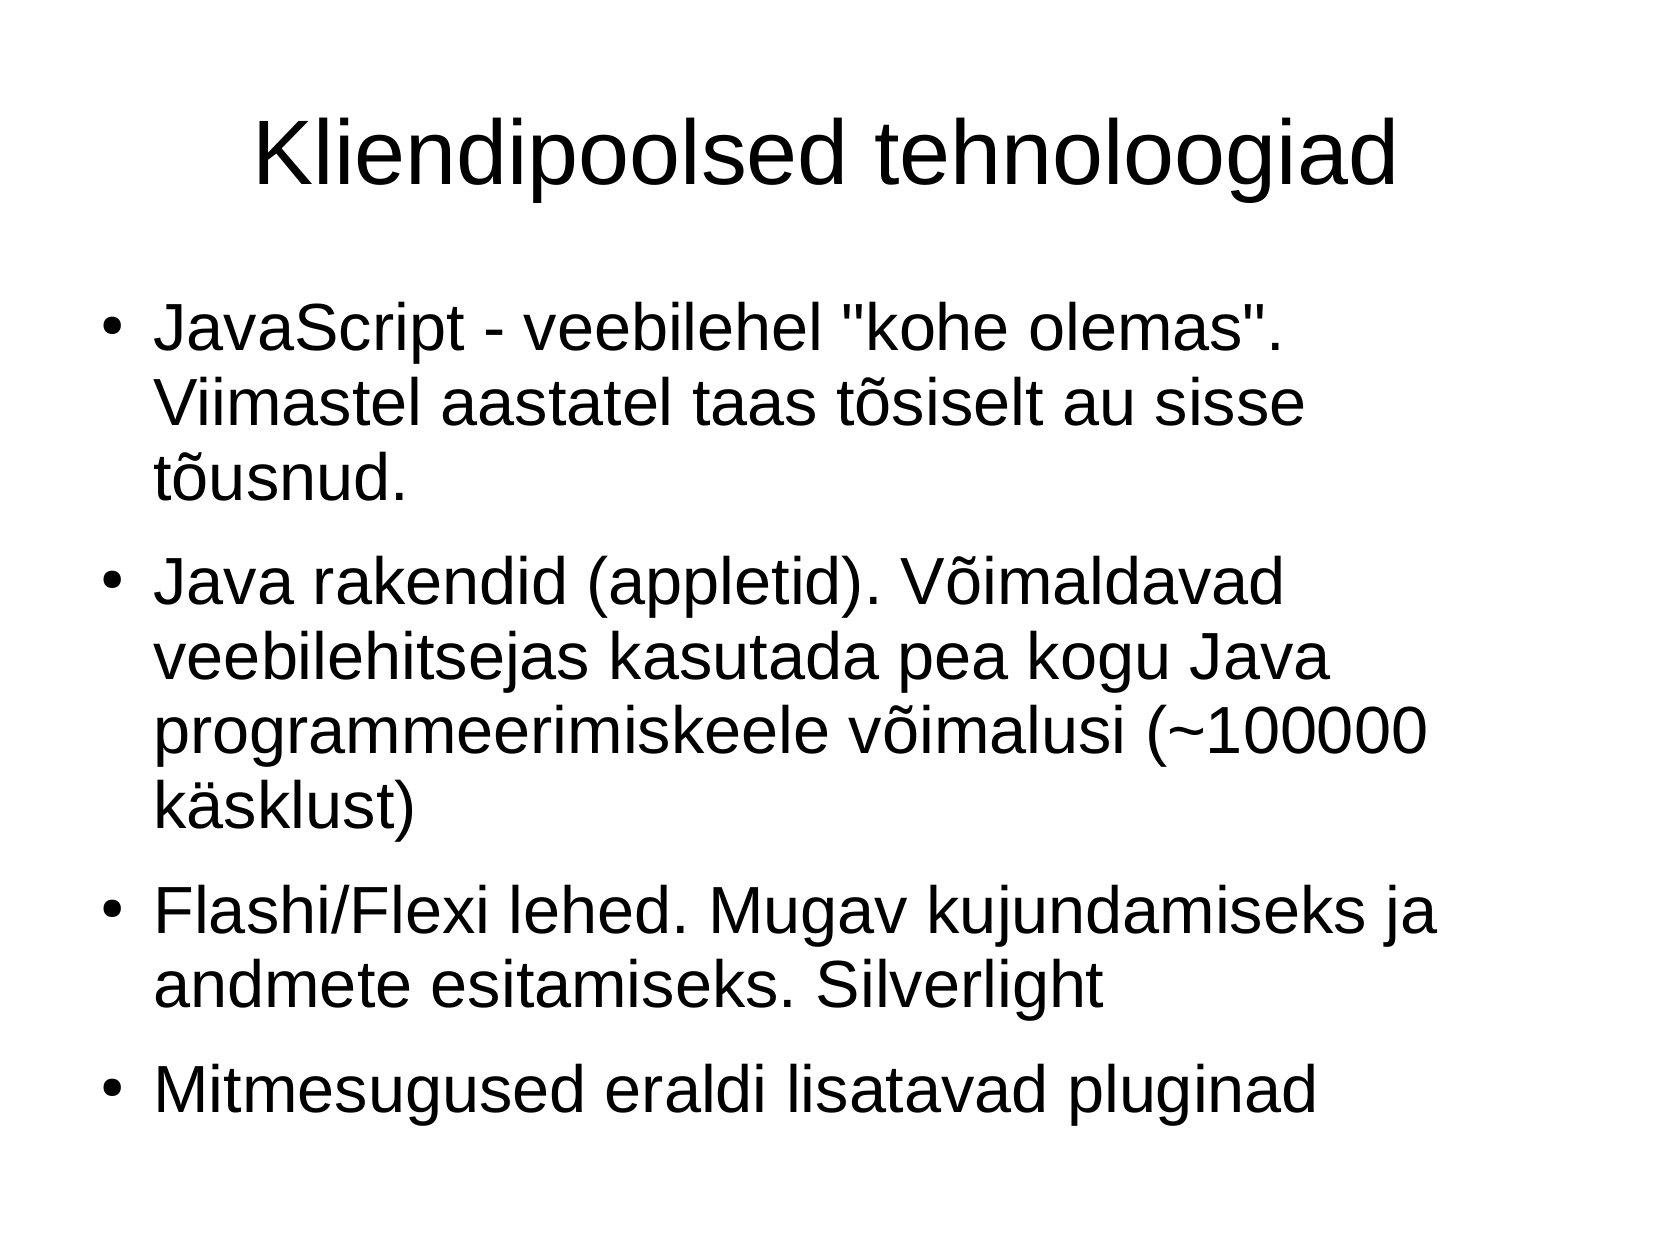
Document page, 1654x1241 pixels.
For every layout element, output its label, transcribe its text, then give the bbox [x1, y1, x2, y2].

title Kliendipoolsed tehnoloogiad [82, 56, 1571, 250]
list JavaScript - veebilehel "kohe olemas". Viimastel aastatel taas tõsiselt au sisse tõusnud. Java rakendid (appletid). Võimaldavad veebilehitsejas kasutada pea kogu Java programmeerimiskeele võimalusi (~100000 käsklust) Flashi/Flexi lehed. Mugav kujundamiseks ja andmete esitamiseks. Silverlight Mitmesugused eraldi lisatavad pluginad [82, 290, 1571, 1127]
